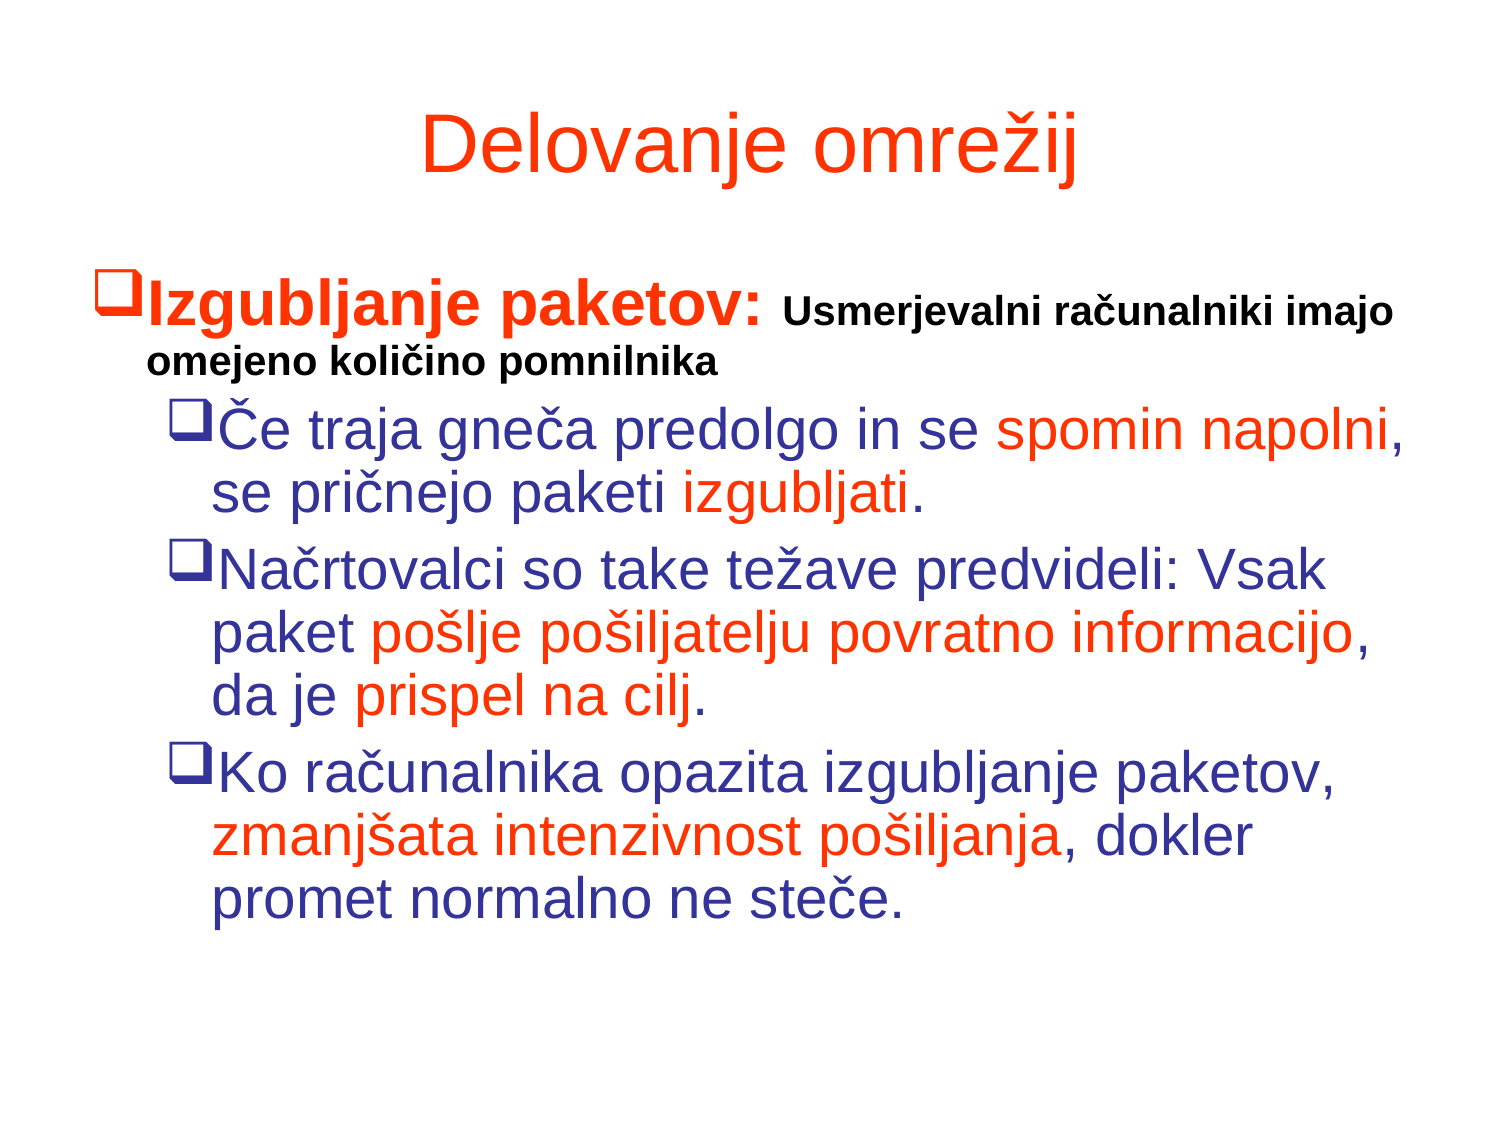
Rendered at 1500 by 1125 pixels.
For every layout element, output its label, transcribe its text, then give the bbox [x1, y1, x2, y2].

list Izgubljanje paketov: Usmerjevalni računalniki imajo omejeno količino pomnilnika Če traja gneča predolgo in se spomin napolni, se pričnejo paketi izgubljati. Načrtovalci so take težave predvideli: Vsak paket pošlje pošiljatelju povratno informacijo, da je prispel na cilj. Ko računalnika opazita izgubljanje paketov, zmanjšata intenzivnost pošiljanja, dokler promet normalno ne steče. [75, 262, 1426, 1125]
title Delovanje omrežij [75, 45, 1426, 233]
